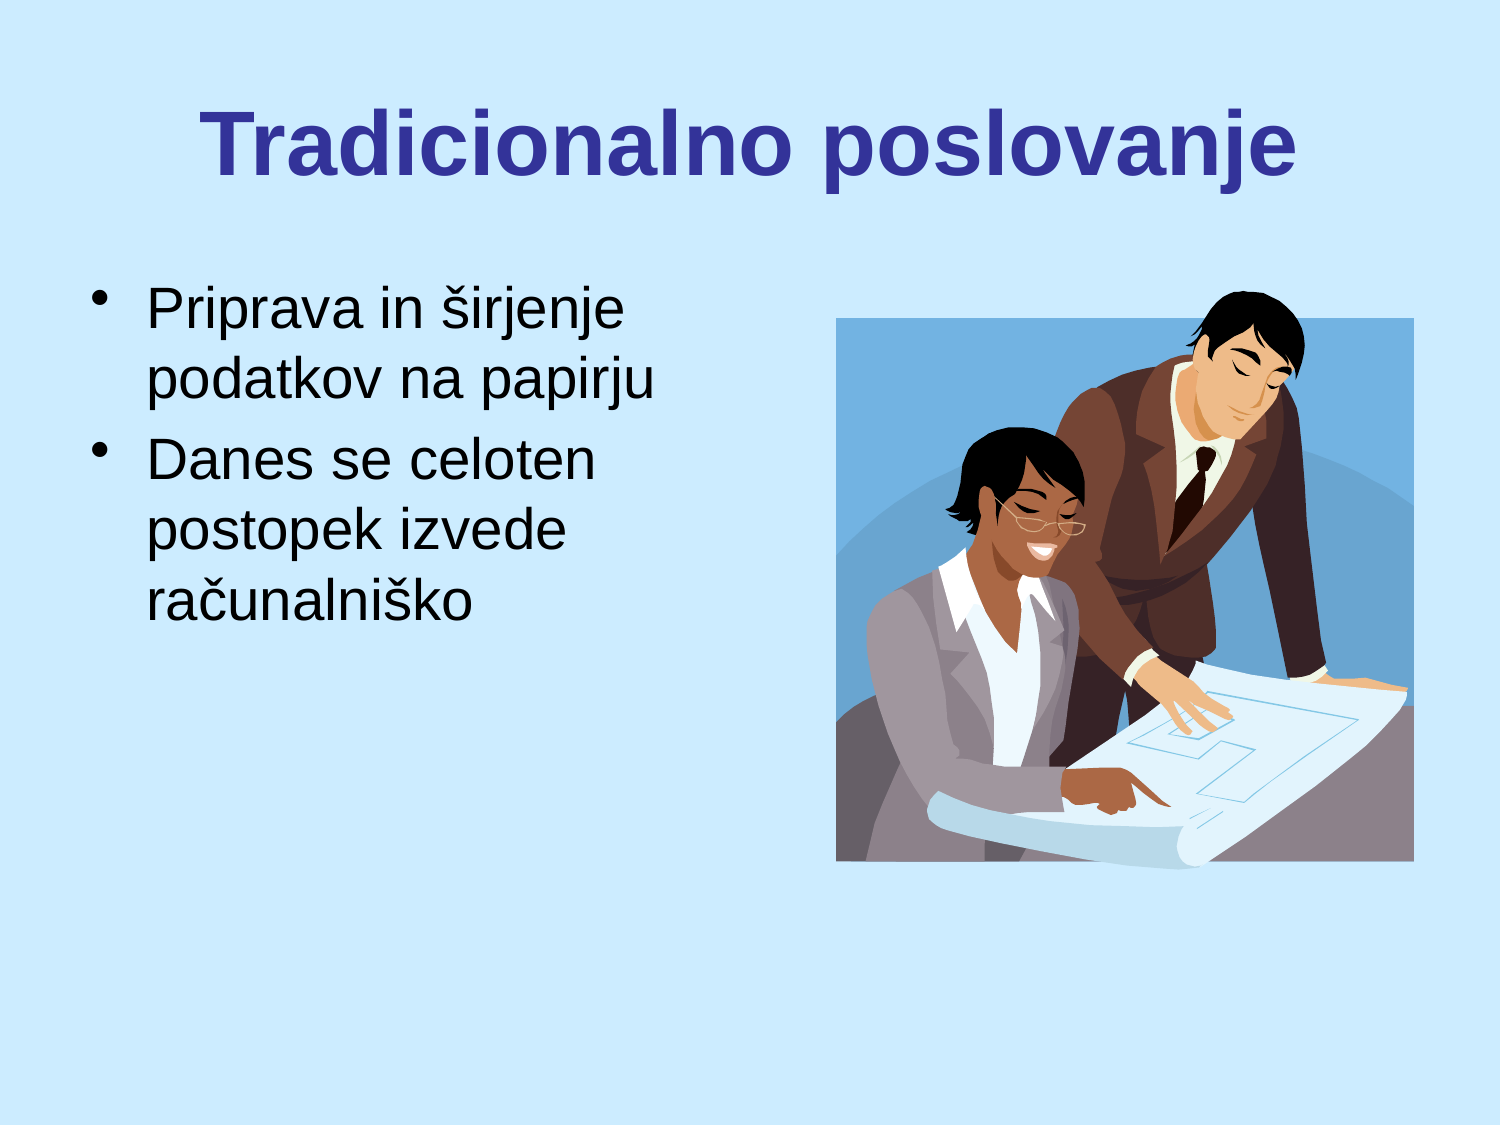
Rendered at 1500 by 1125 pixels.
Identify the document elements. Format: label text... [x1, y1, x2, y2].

picture [836, 290, 1414, 870]
list Priprava in širjenje podatkov na papirju Danes se celoten postopek izvede računalniško [75, 262, 738, 1005]
title Tradicionalno poslovanje [75, 45, 1425, 233]
